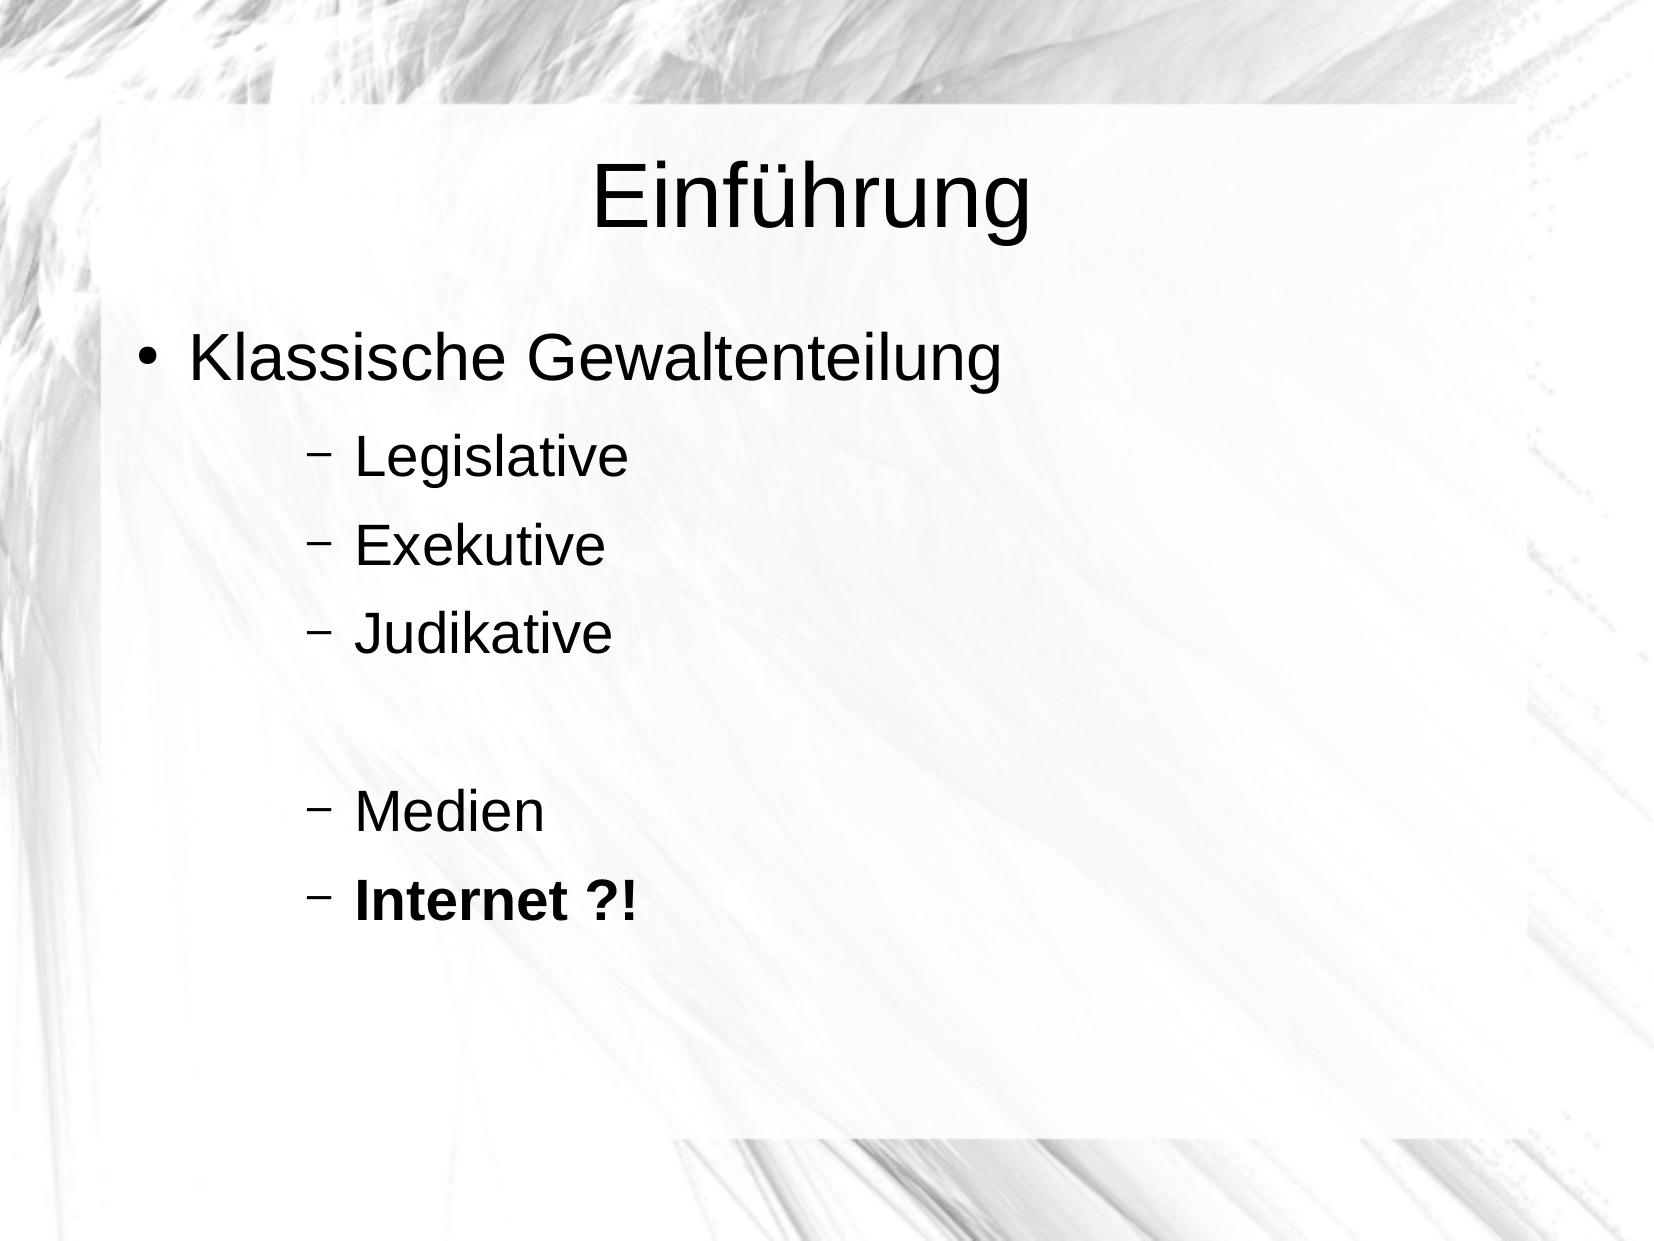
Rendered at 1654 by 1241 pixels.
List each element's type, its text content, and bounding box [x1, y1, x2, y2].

title Einführung [118, 112, 1506, 281]
picture [0, 0, 1654, 1241]
list Klassische Gewaltenteilung Legislative Exekutive Judikative Medien Internet ?! [118, 319, 1571, 1139]
